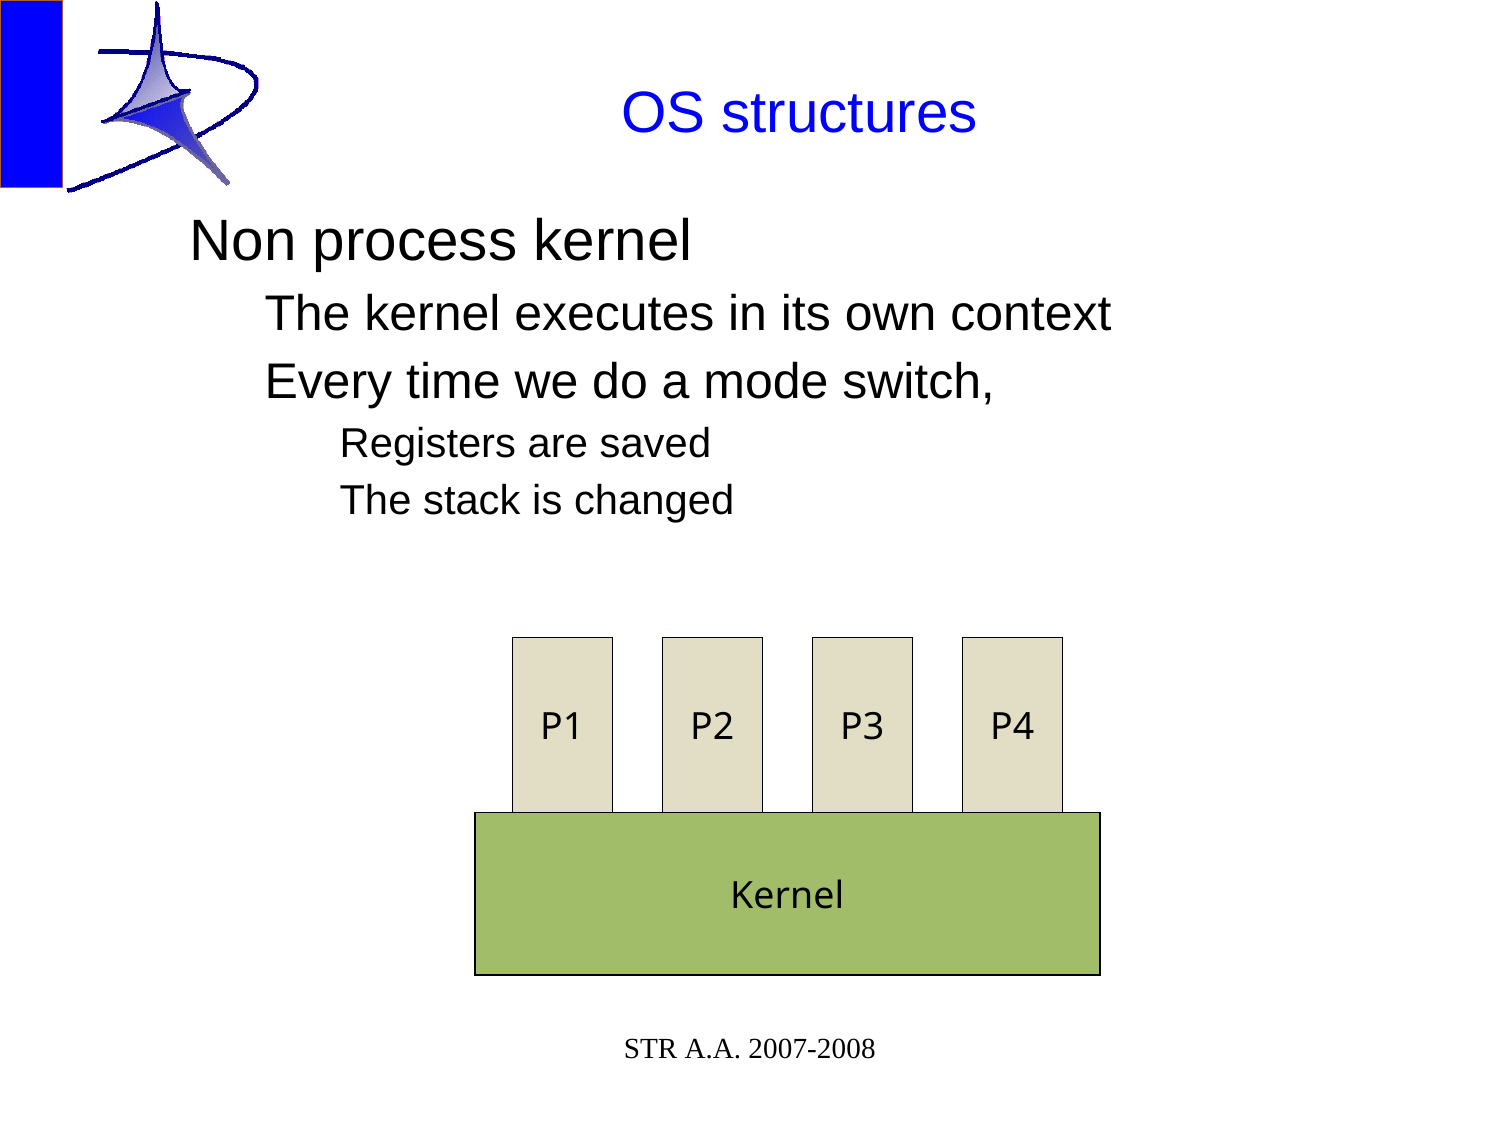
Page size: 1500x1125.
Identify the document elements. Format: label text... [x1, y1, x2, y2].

picture [62, 0, 263, 197]
title OS structures [174, 61, 1425, 164]
text_box P2 [662, 637, 763, 813]
text_box P3 [812, 637, 913, 813]
text_box Kernel [474, 812, 1100, 976]
text_box P1 [512, 637, 613, 813]
list Non process kernel The kernel executes in its own context Every time we do a mode switch, Registers are saved The stack is changed [174, 200, 1425, 651]
text_box P4 [962, 637, 1063, 813]
